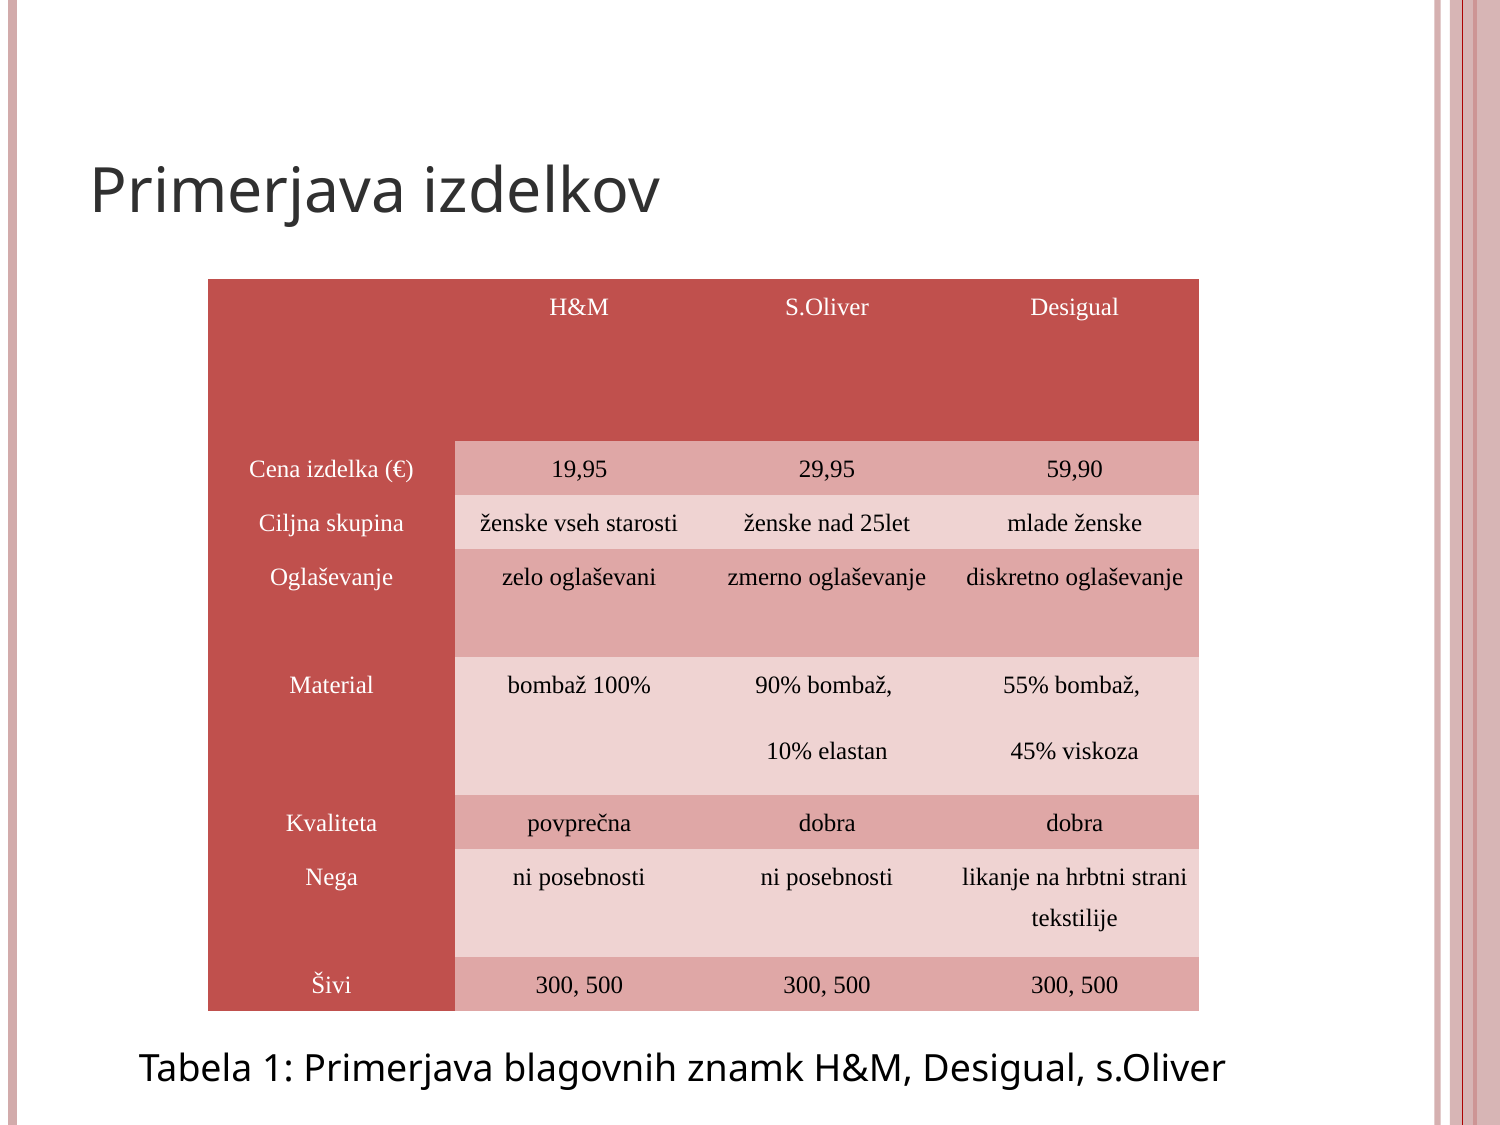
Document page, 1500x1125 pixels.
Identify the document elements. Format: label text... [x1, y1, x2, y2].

table_cell mlade ženske [951, 495, 1199, 549]
table_cell ženske vseh starosti [455, 495, 703, 549]
table_cell 59,90 [951, 441, 1199, 495]
table_cell Šivi [208, 957, 455, 1011]
table_cell 300, 500 [455, 957, 703, 1011]
table_cell zelo oglaševani [455, 549, 703, 657]
title Primerjava izdelkov [75, 45, 1300, 233]
table_header S.Oliver [703, 279, 951, 441]
table_cell ni posebnosti [703, 849, 951, 957]
table_cell Cena izdelka (€) [208, 441, 455, 495]
table_cell zmerno oglaševanje [703, 549, 951, 657]
table_cell 55% bombaž, 45% viskoza [951, 657, 1199, 795]
table_cell 300, 500 [703, 957, 951, 1011]
table_header Desigual [951, 279, 1199, 441]
table_cell povprečna [455, 795, 703, 849]
table_cell bombaž 100% [455, 657, 703, 795]
table_cell Material [208, 657, 455, 795]
table_cell diskretno oglaševanje [951, 549, 1199, 657]
table_cell likanje na hrbtni strani tekstilije [951, 849, 1199, 957]
table_cell 19,95 [455, 441, 703, 495]
table_cell ni posebnosti [455, 849, 703, 957]
table_cell 29,95 [703, 441, 951, 495]
table_cell Kvaliteta [208, 795, 455, 849]
table_header [208, 279, 455, 441]
table_cell Ciljna skupina [208, 495, 455, 549]
table_header H&M [455, 279, 703, 441]
table_cell ženske nad 25let [703, 495, 951, 549]
table_cell Nega [208, 849, 455, 957]
table_cell dobra [951, 795, 1199, 849]
table_cell Oglaševanje [208, 549, 455, 657]
table_cell dobra [703, 795, 951, 849]
text_box Tabela 1: Primerjava blagovnih znamk H&M, Desigual, s.Oliver [123, 1036, 1317, 1097]
table_cell 300, 500 [951, 957, 1199, 1011]
table_cell 90% bombaž, 10% elastan [703, 657, 951, 795]
